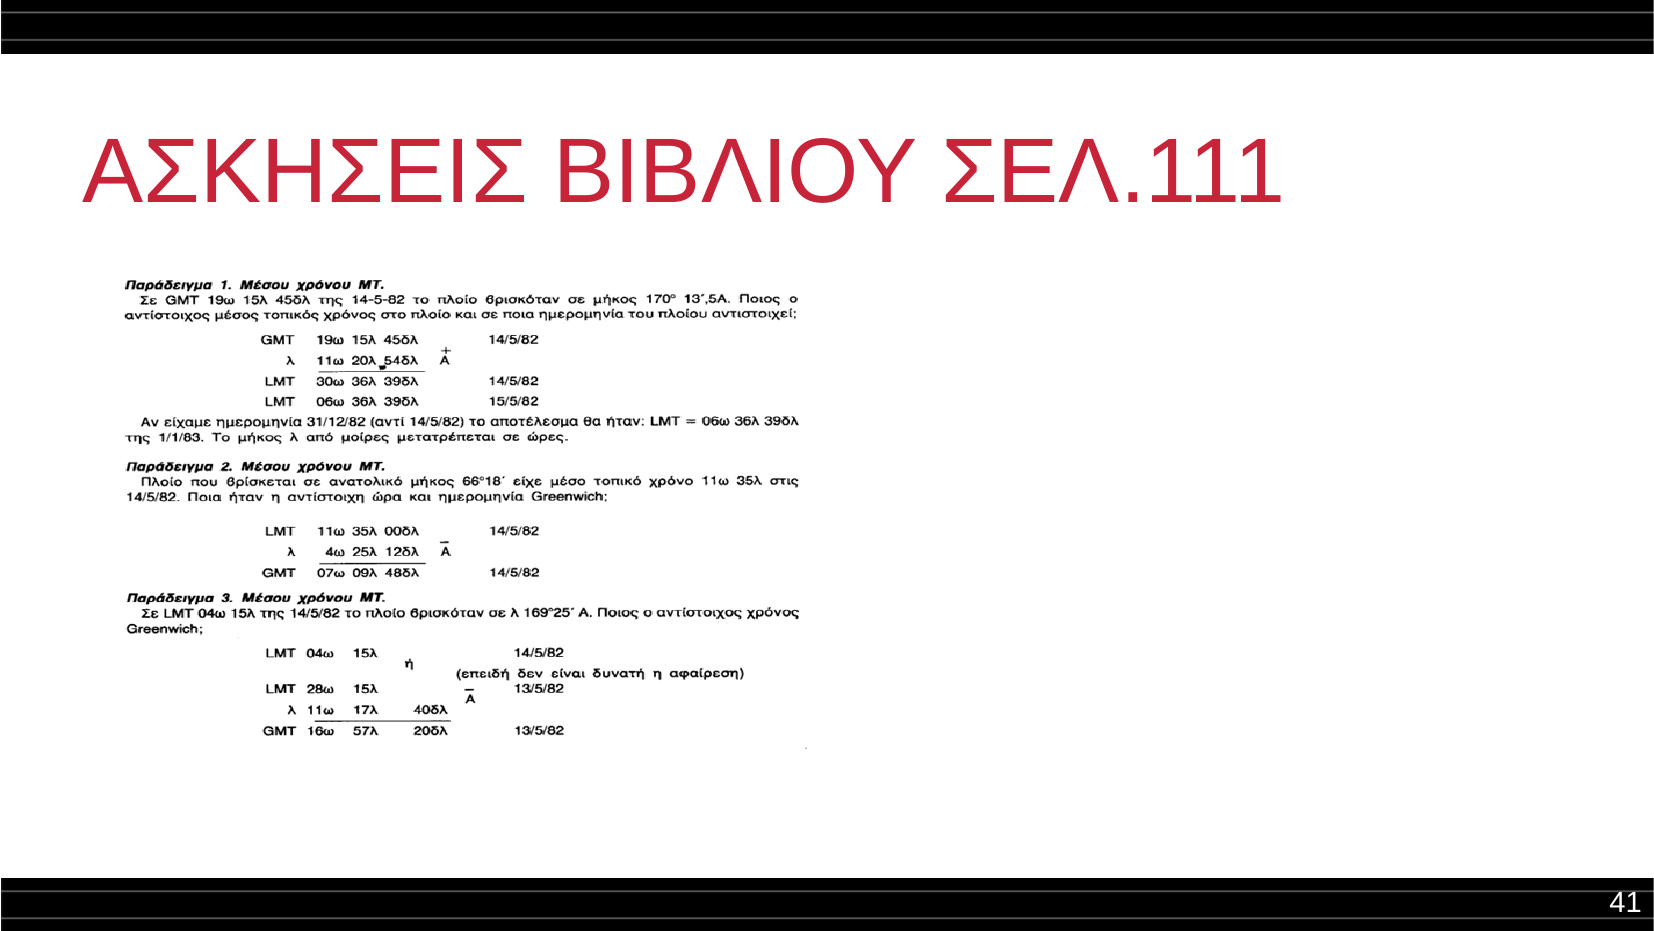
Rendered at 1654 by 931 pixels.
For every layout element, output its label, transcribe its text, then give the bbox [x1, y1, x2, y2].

title ΑΣΚΗΣΕΙΣ ΒΙΒΛΙΟΥ ΣΕΛ.111 [82, 92, 1571, 249]
picture [1, 878, 1654, 931]
picture [112, 271, 826, 757]
picture [1, 0, 1654, 54]
